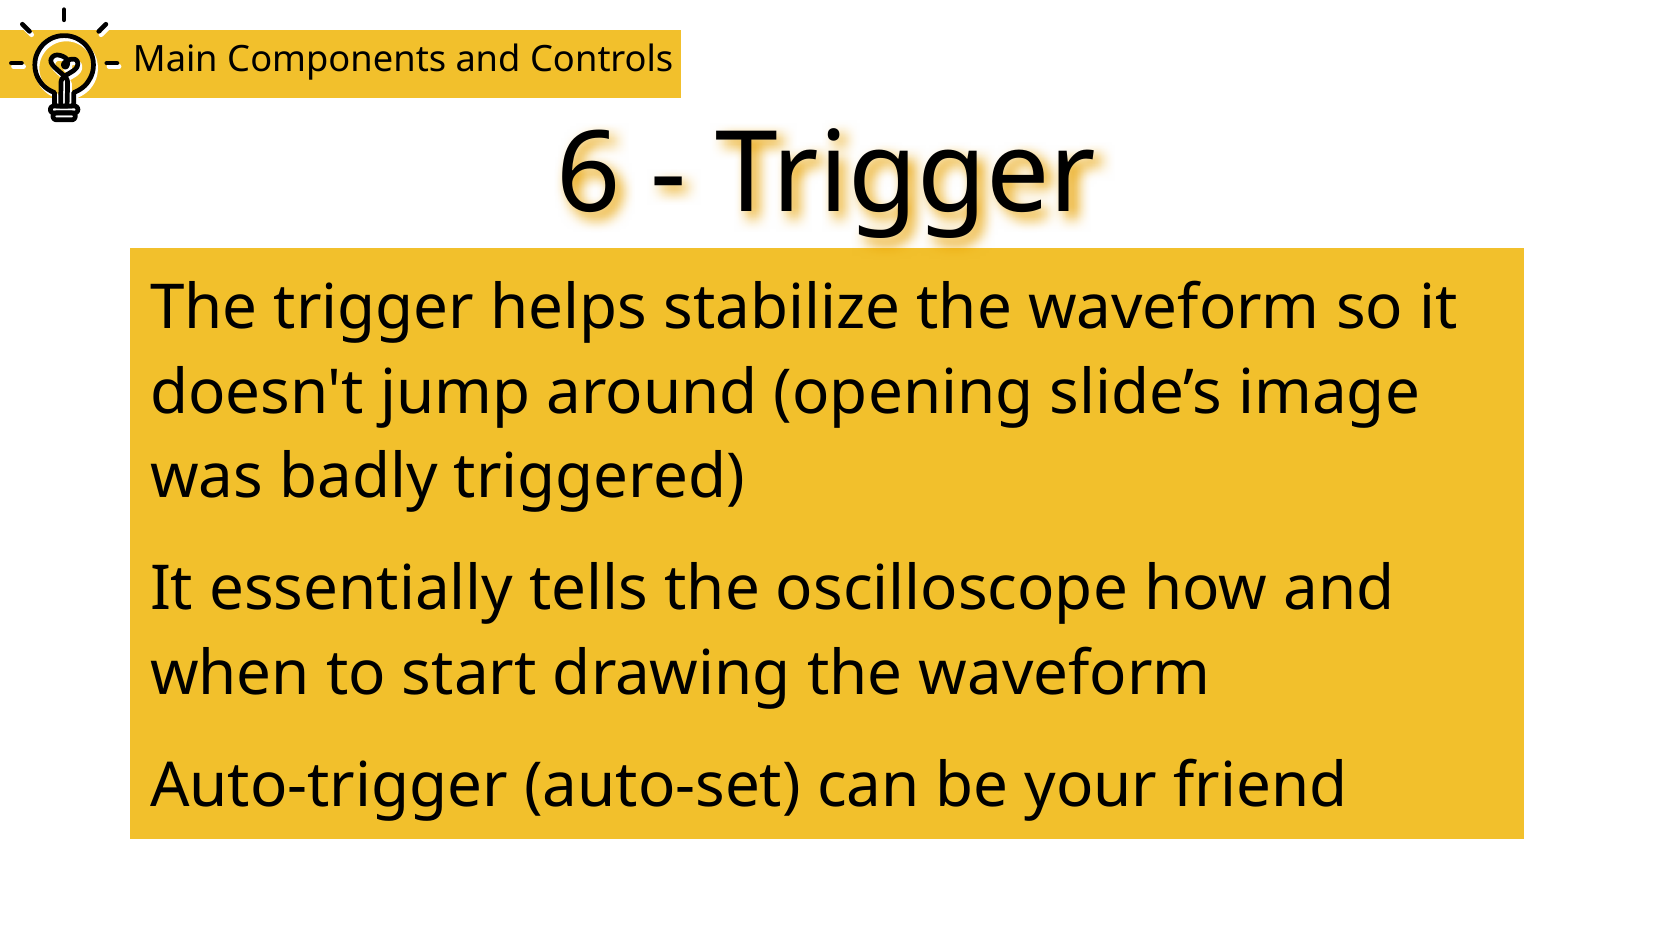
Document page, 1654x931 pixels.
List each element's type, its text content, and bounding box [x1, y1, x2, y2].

list The trigger helps stabilize the waveform so it doesn't jump around (opening slide’s image was badly triggered) It essentially tells the oscilloscope how and when to start drawing the waveform Auto-trigger (auto-set) can be your friend [150, 262, 1501, 826]
subtitle Main Components and Controls [132, 17, 677, 97]
title 6 - Trigger [82, 88, 1571, 249]
